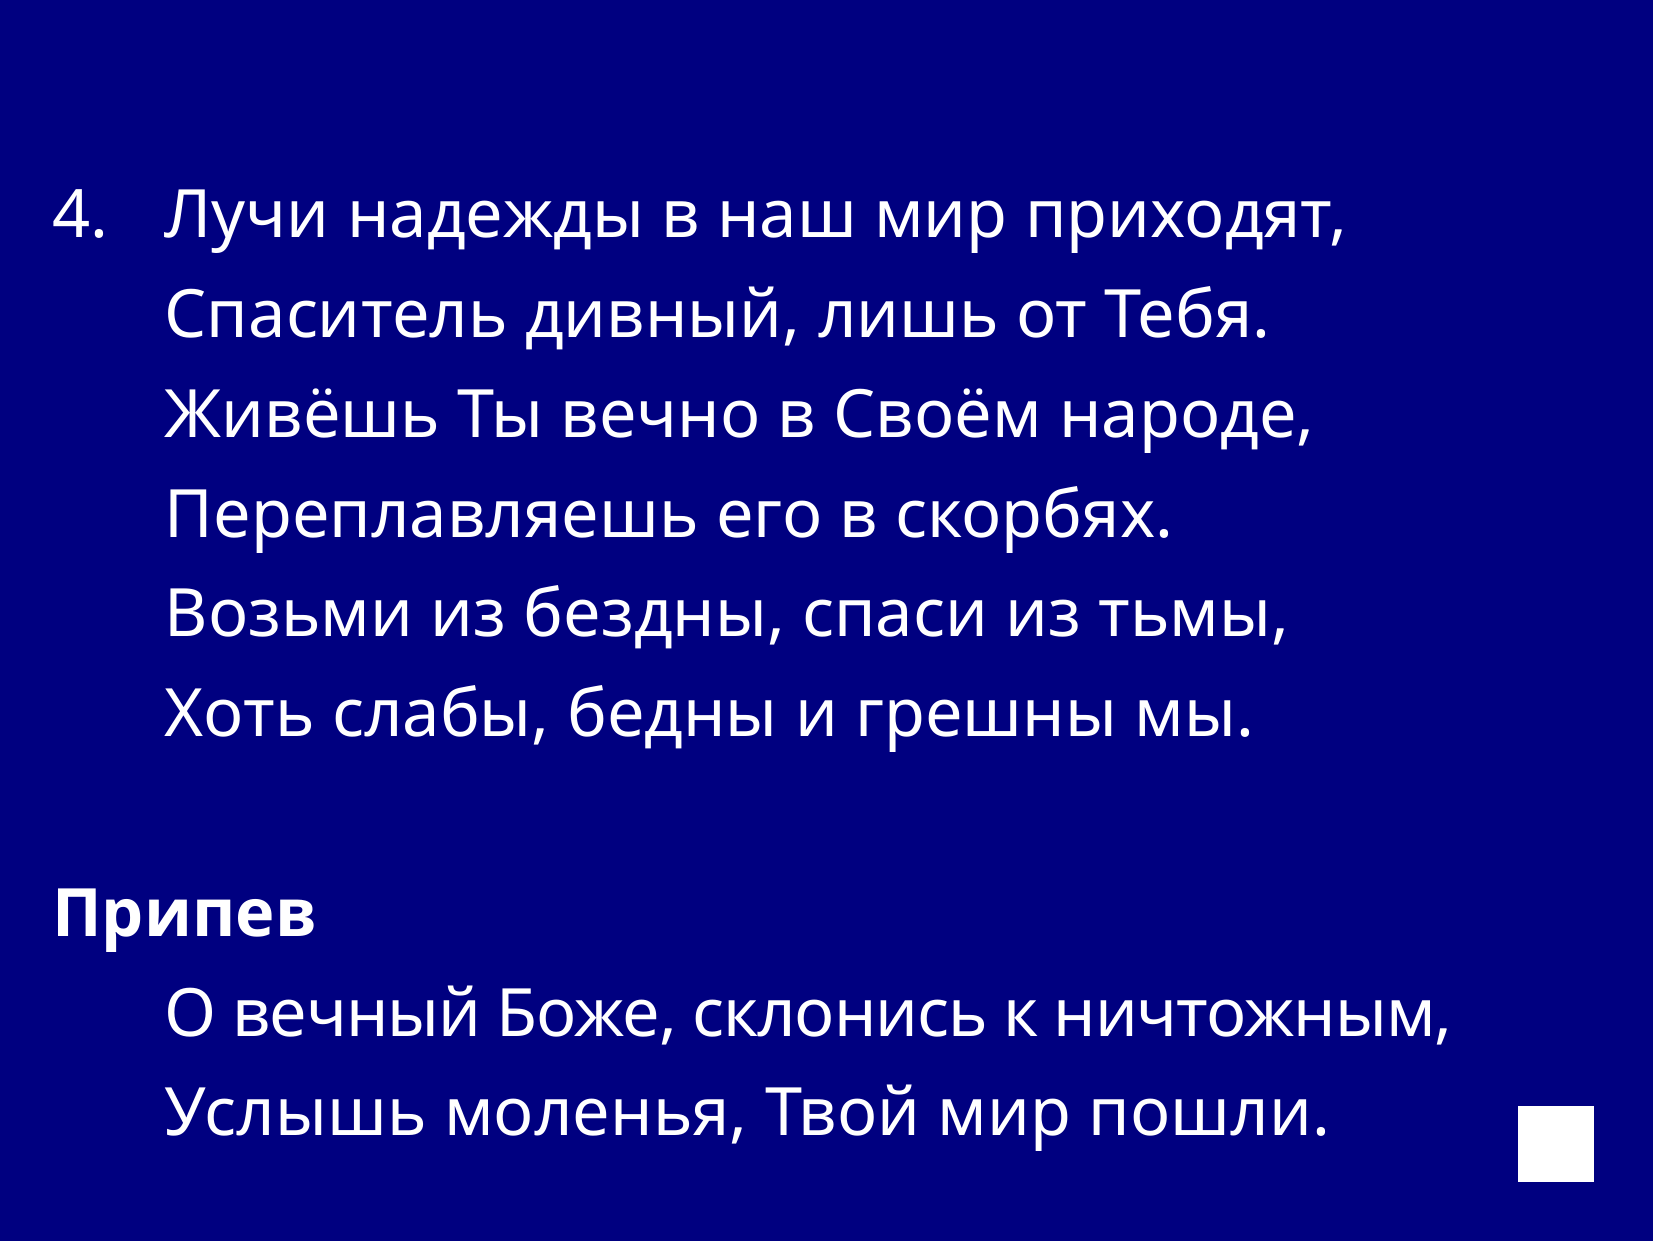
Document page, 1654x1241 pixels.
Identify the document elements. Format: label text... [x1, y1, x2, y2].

text_box 4. Лучи надежды в наш мир приходят, Спаситель дивный, лишь от Тебя. Живёшь Ты вечно в Своём народе, Переплавляешь его в скорбях. Возьми из бездны, спаси из тьмы, Хоть слабы, бедны и грешны мы. Припев О вечный Боже, склонись к ничтожным, Услышь моленья, Твой мир пошли. [37, 150, 1653, 1163]
text_box [1518, 1163, 1594, 1182]
